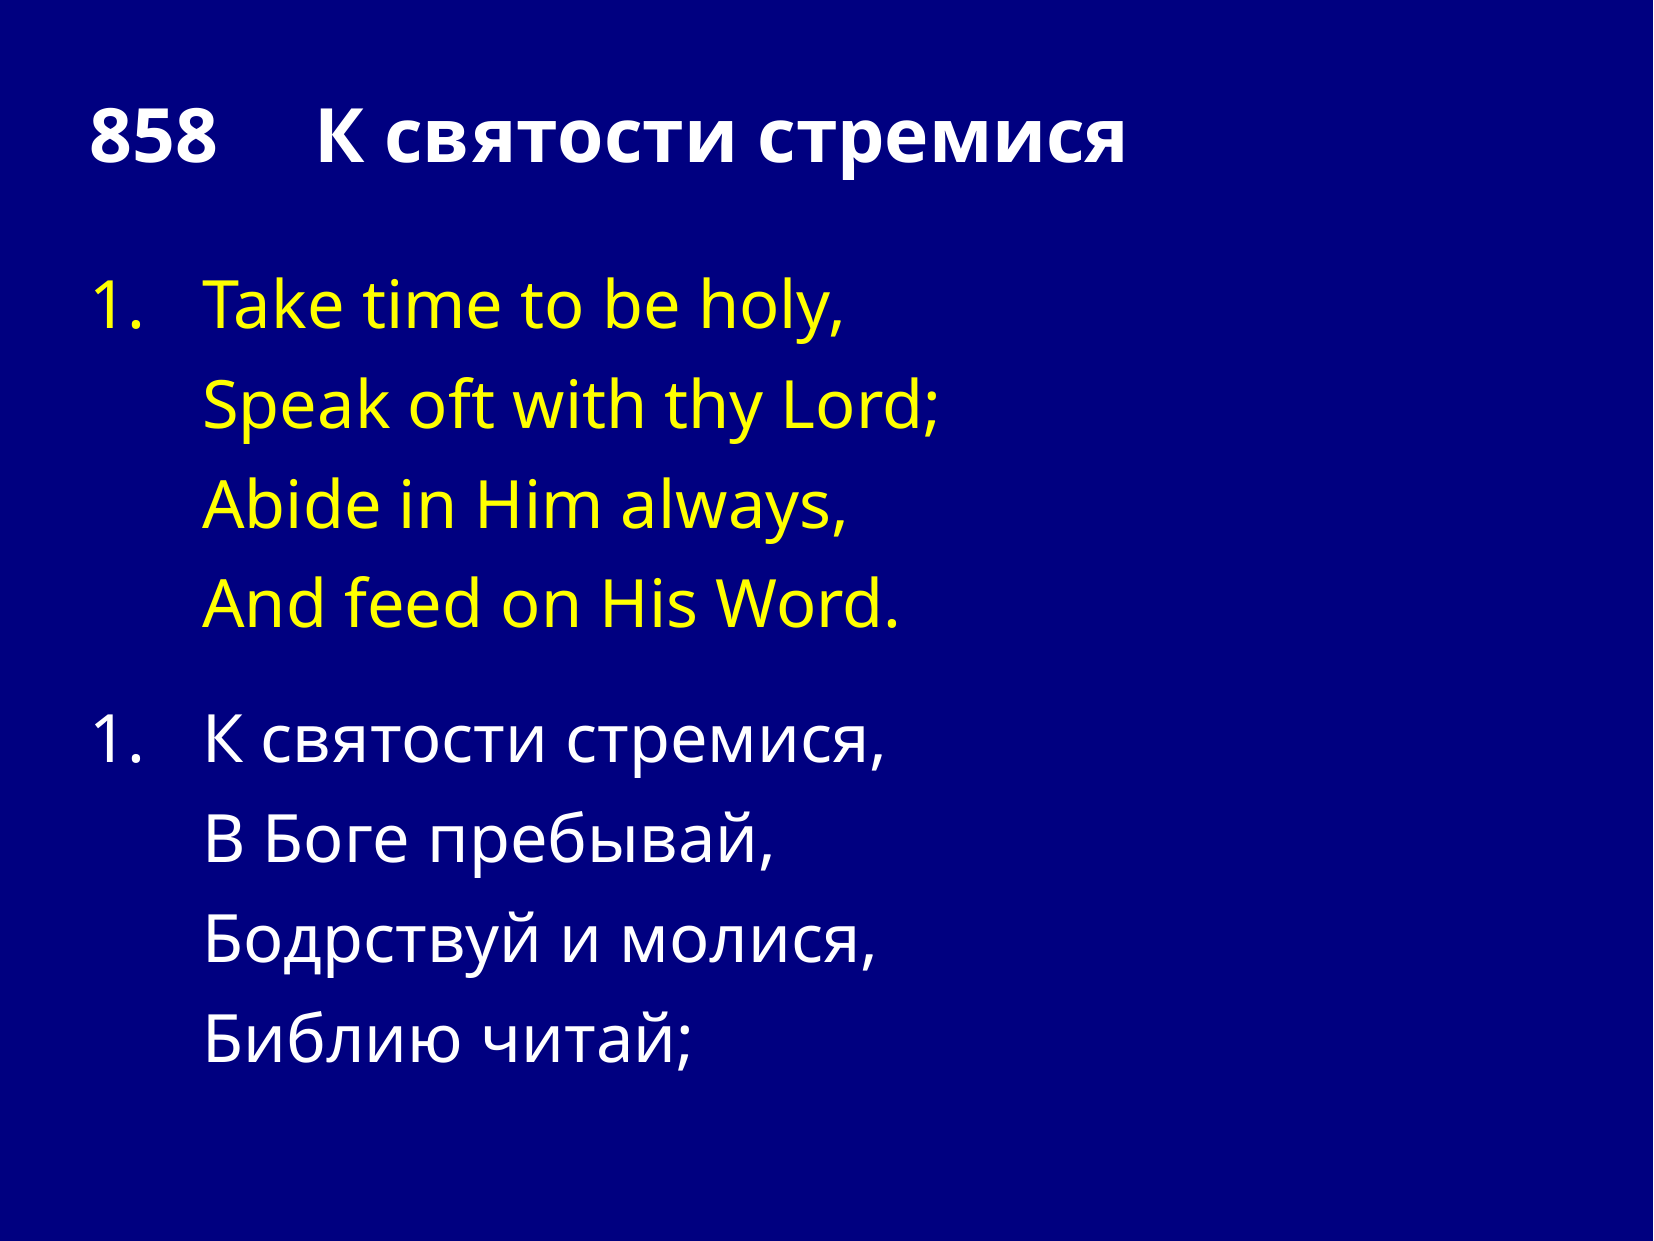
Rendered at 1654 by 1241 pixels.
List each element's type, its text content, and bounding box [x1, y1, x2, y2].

text_box 858 К святости стремися [75, 75, 1576, 188]
text_box 1. Take time to be holy, Speak oft with thy Lord; Abide in Him always, And feed on His Word. [75, 188, 1576, 638]
text_box 1. К святости стремися, В Боге пребывай, Бодрствуй и молися, Библию читай; [75, 675, 1576, 1163]
